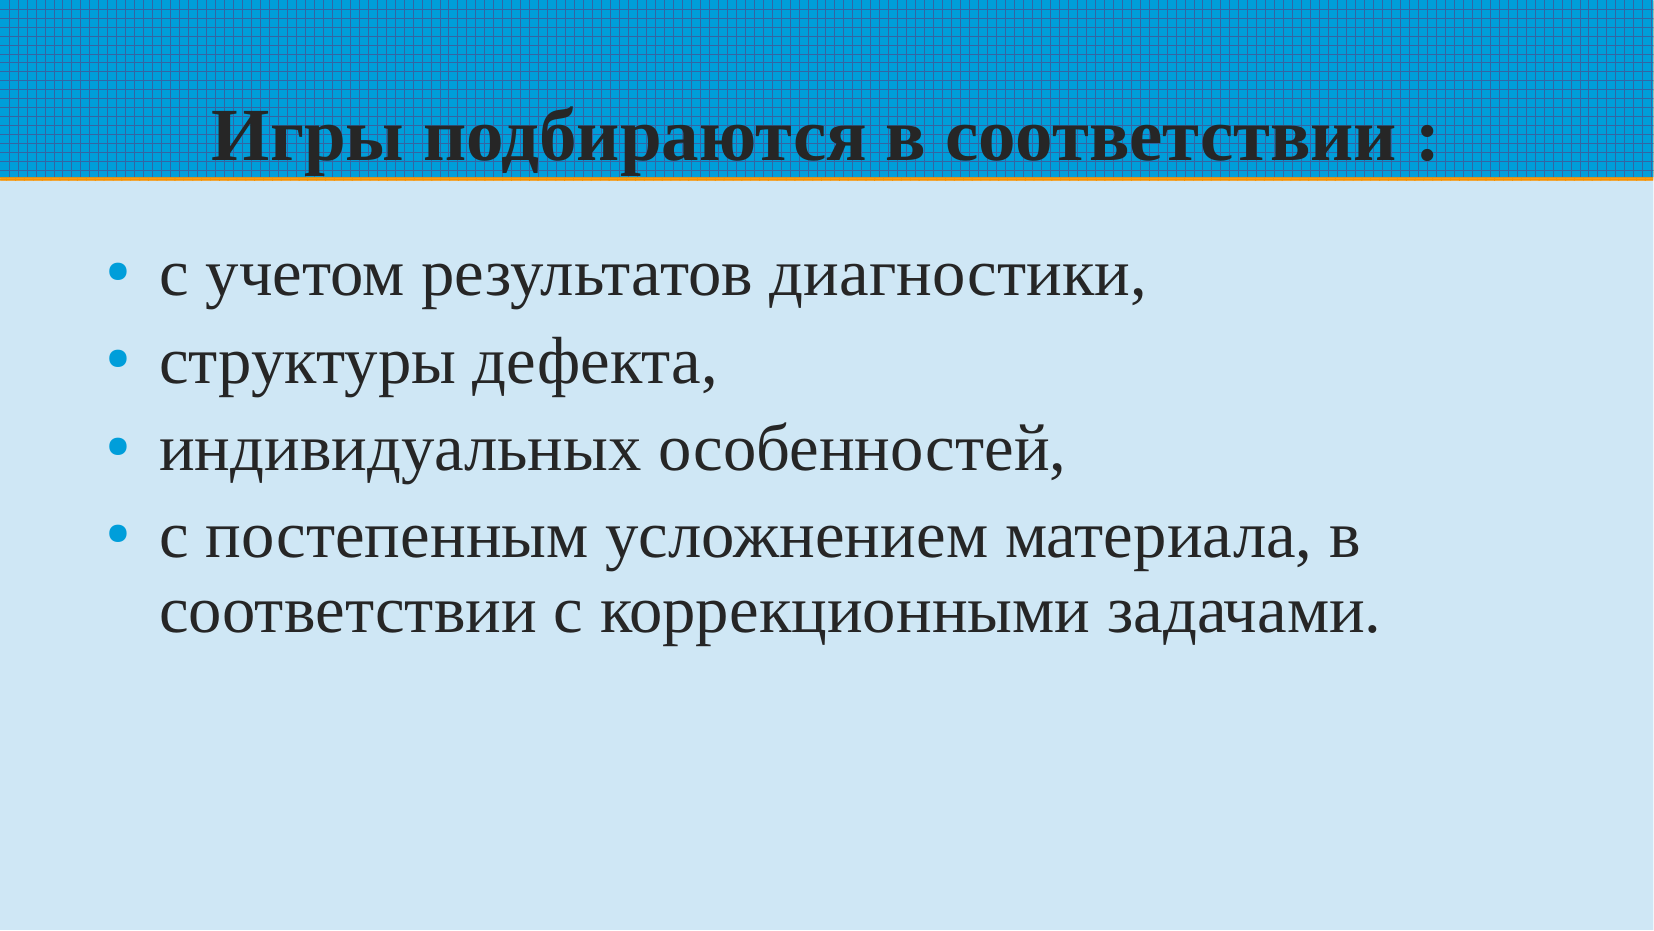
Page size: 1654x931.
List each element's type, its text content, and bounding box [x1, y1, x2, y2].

list с учетом результатов диагностики, структуры дефекта, индивидуальных особенностей, с постепенным усложнением материала, в соответствии с коррекционными задачами. [88, 236, 1565, 813]
title Игры подбираются в соответствии : [88, 14, 1565, 178]
